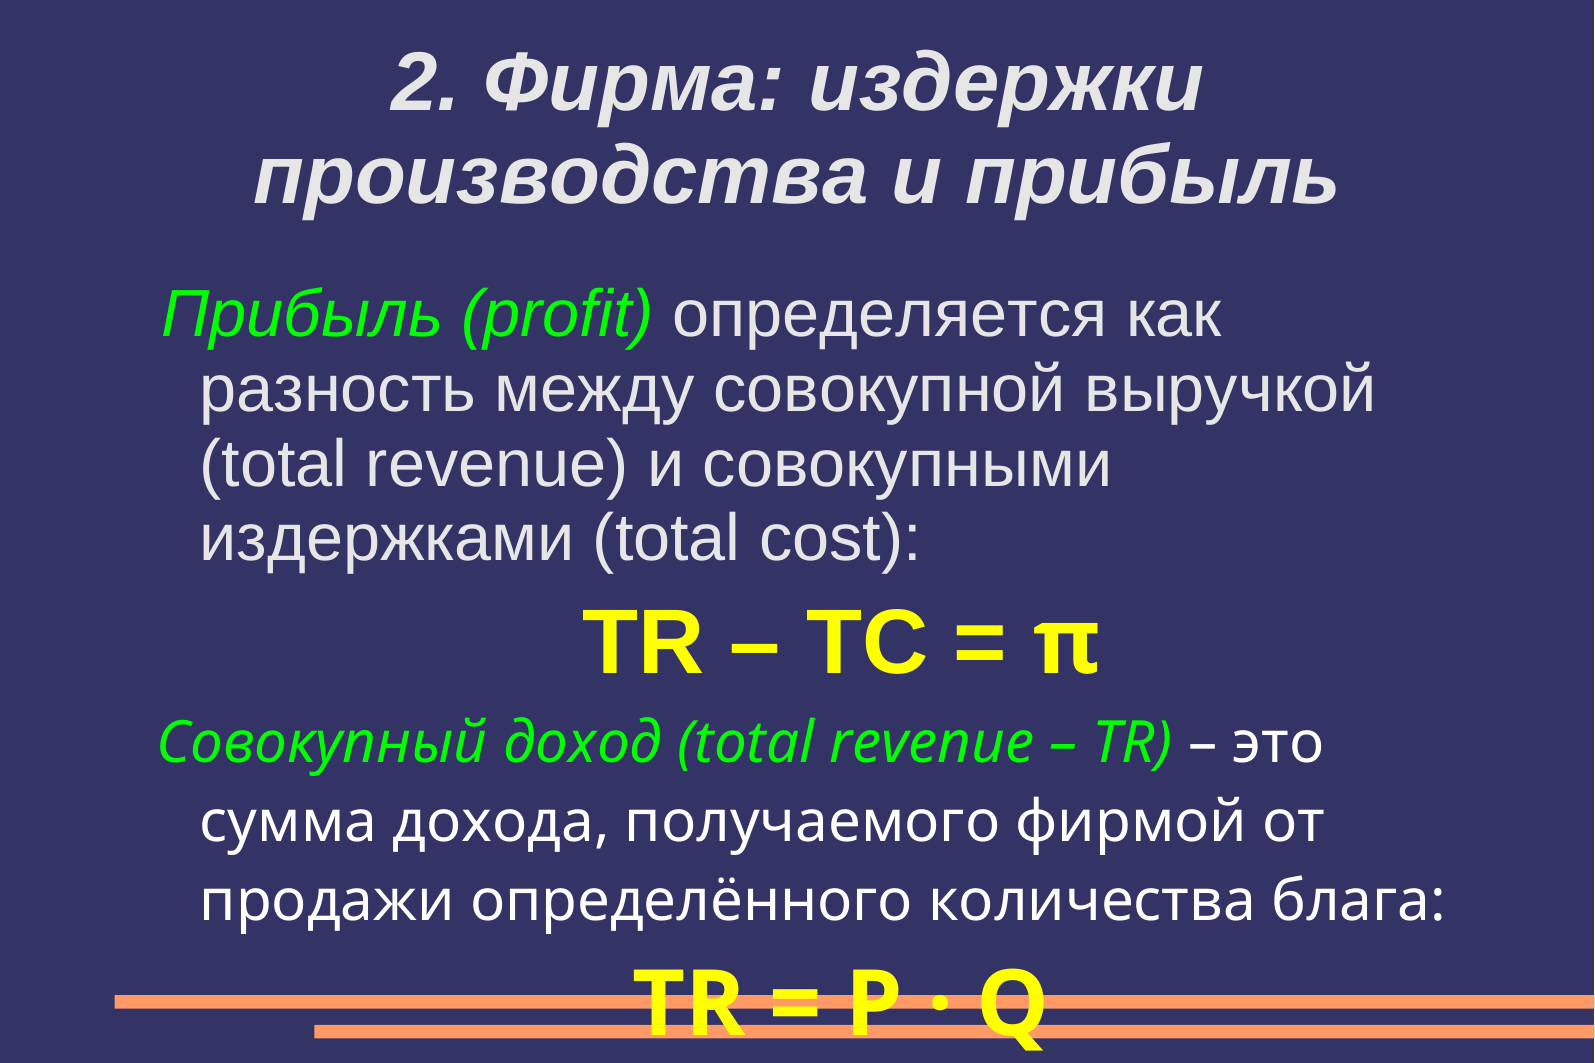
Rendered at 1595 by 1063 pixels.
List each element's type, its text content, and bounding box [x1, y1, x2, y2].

title 2. Фирма: издержки производства и прибыль [117, 35, 1479, 222]
list Прибыль (profit) определяется как разность между совокупной выручкой (total revenue) и совокупными издержками (total cost): TR – TC = π Совокупный доход (total revenue – TR) – это сумма дохода, получаемого фирмой от продажи определённого количества блага: TR = P · Q [117, 276, 1505, 1061]
